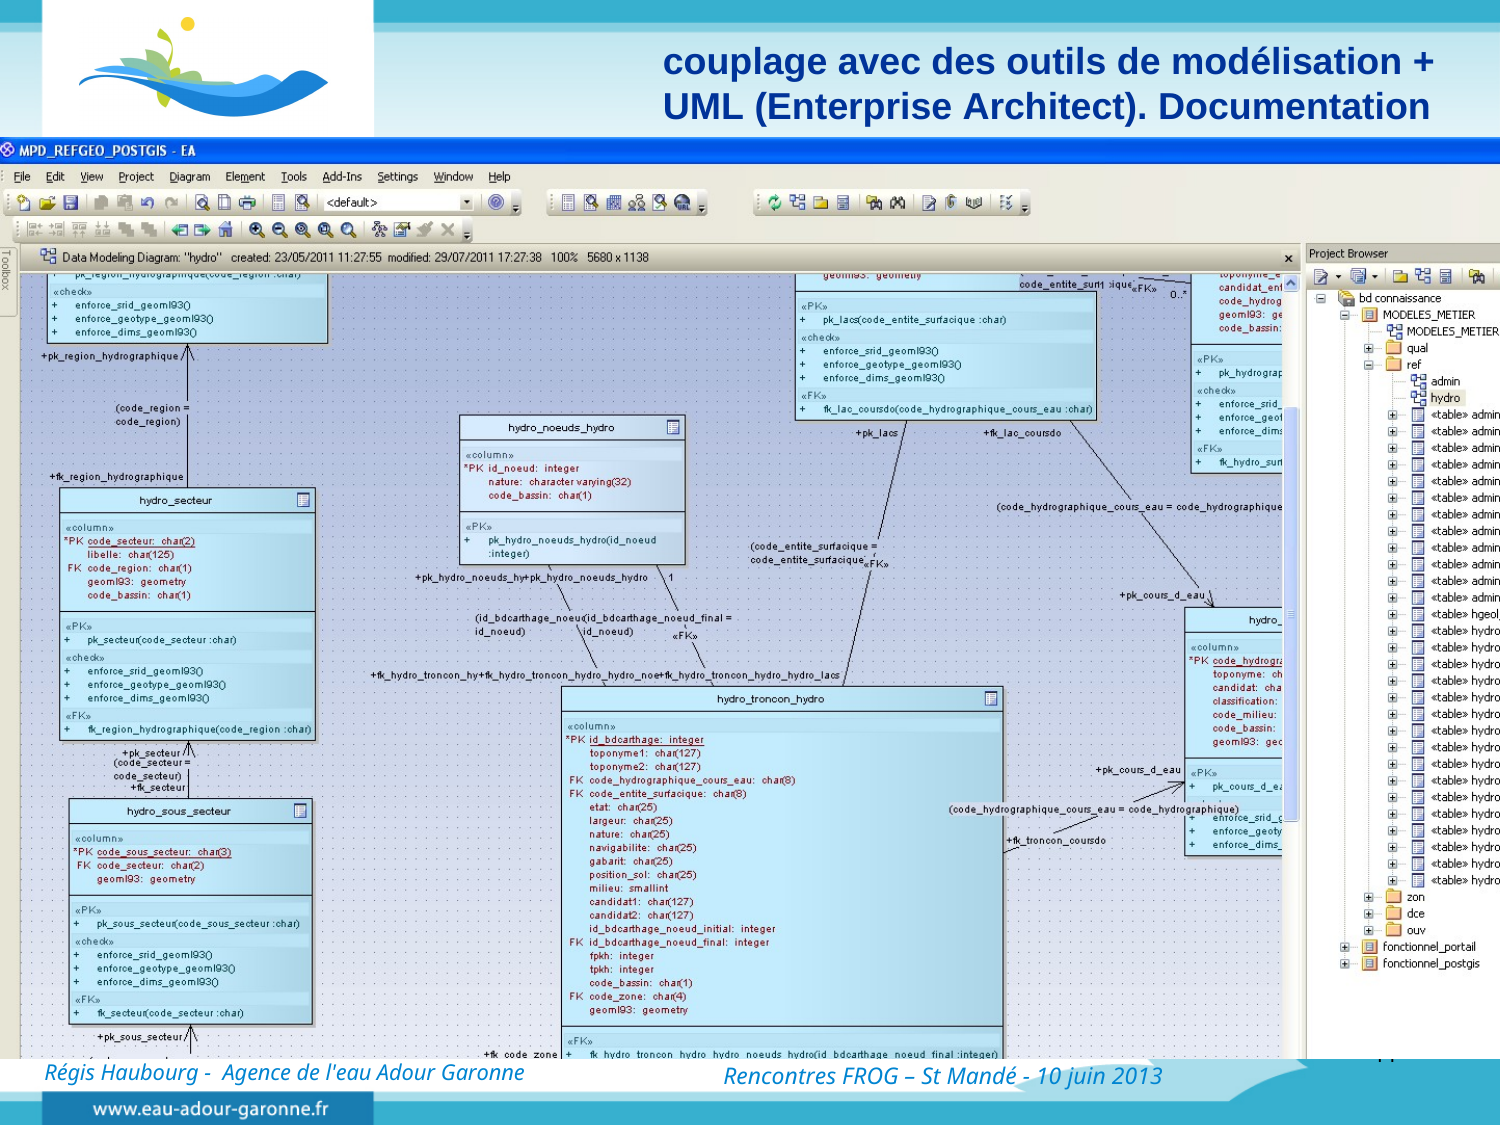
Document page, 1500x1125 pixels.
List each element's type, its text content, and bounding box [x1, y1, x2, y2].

picture [0, 0, 1500, 1125]
text_box couplage avec des outils de modélisation + UML (Enterprise Architect). Documentation [648, 29, 1451, 135]
